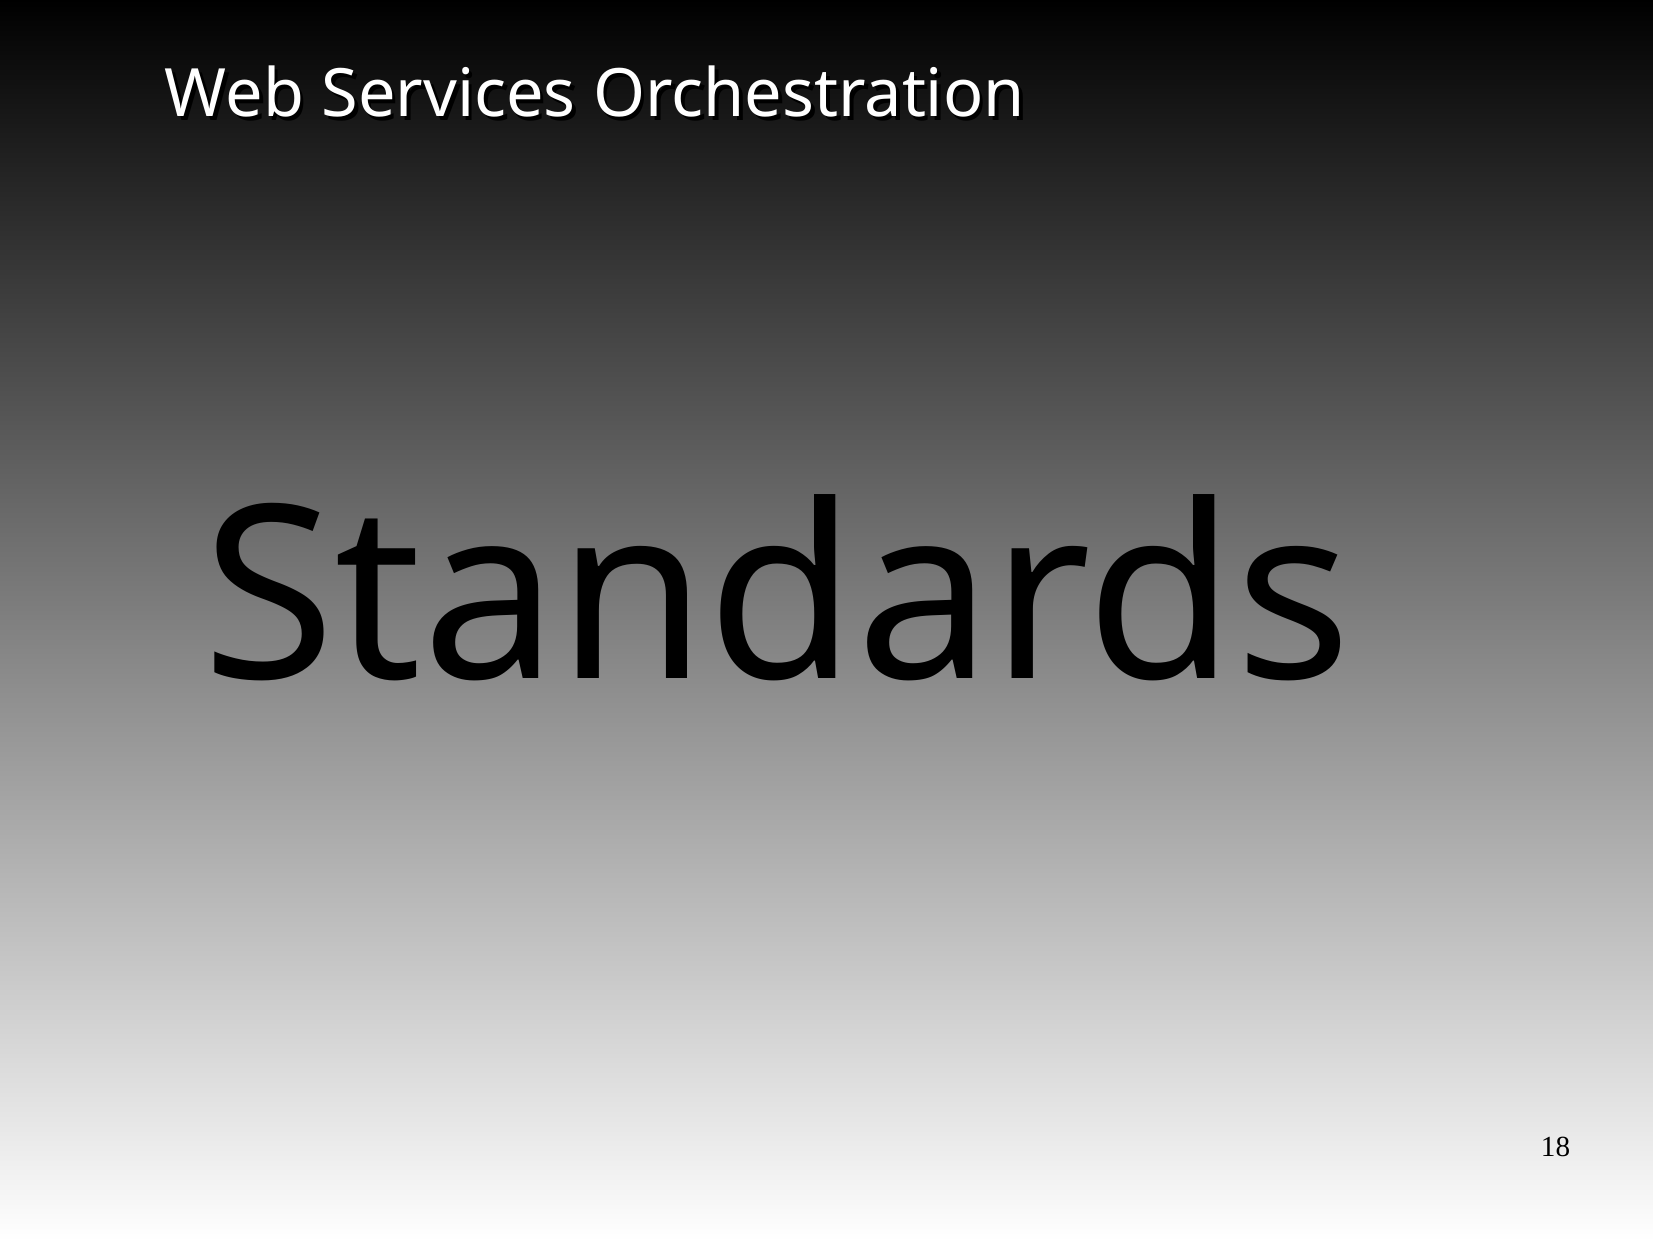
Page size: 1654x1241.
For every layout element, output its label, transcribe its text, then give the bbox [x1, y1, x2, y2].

text_box Standards [187, 412, 1494, 818]
text_box Web Services Orchestration [150, 37, 1167, 160]
